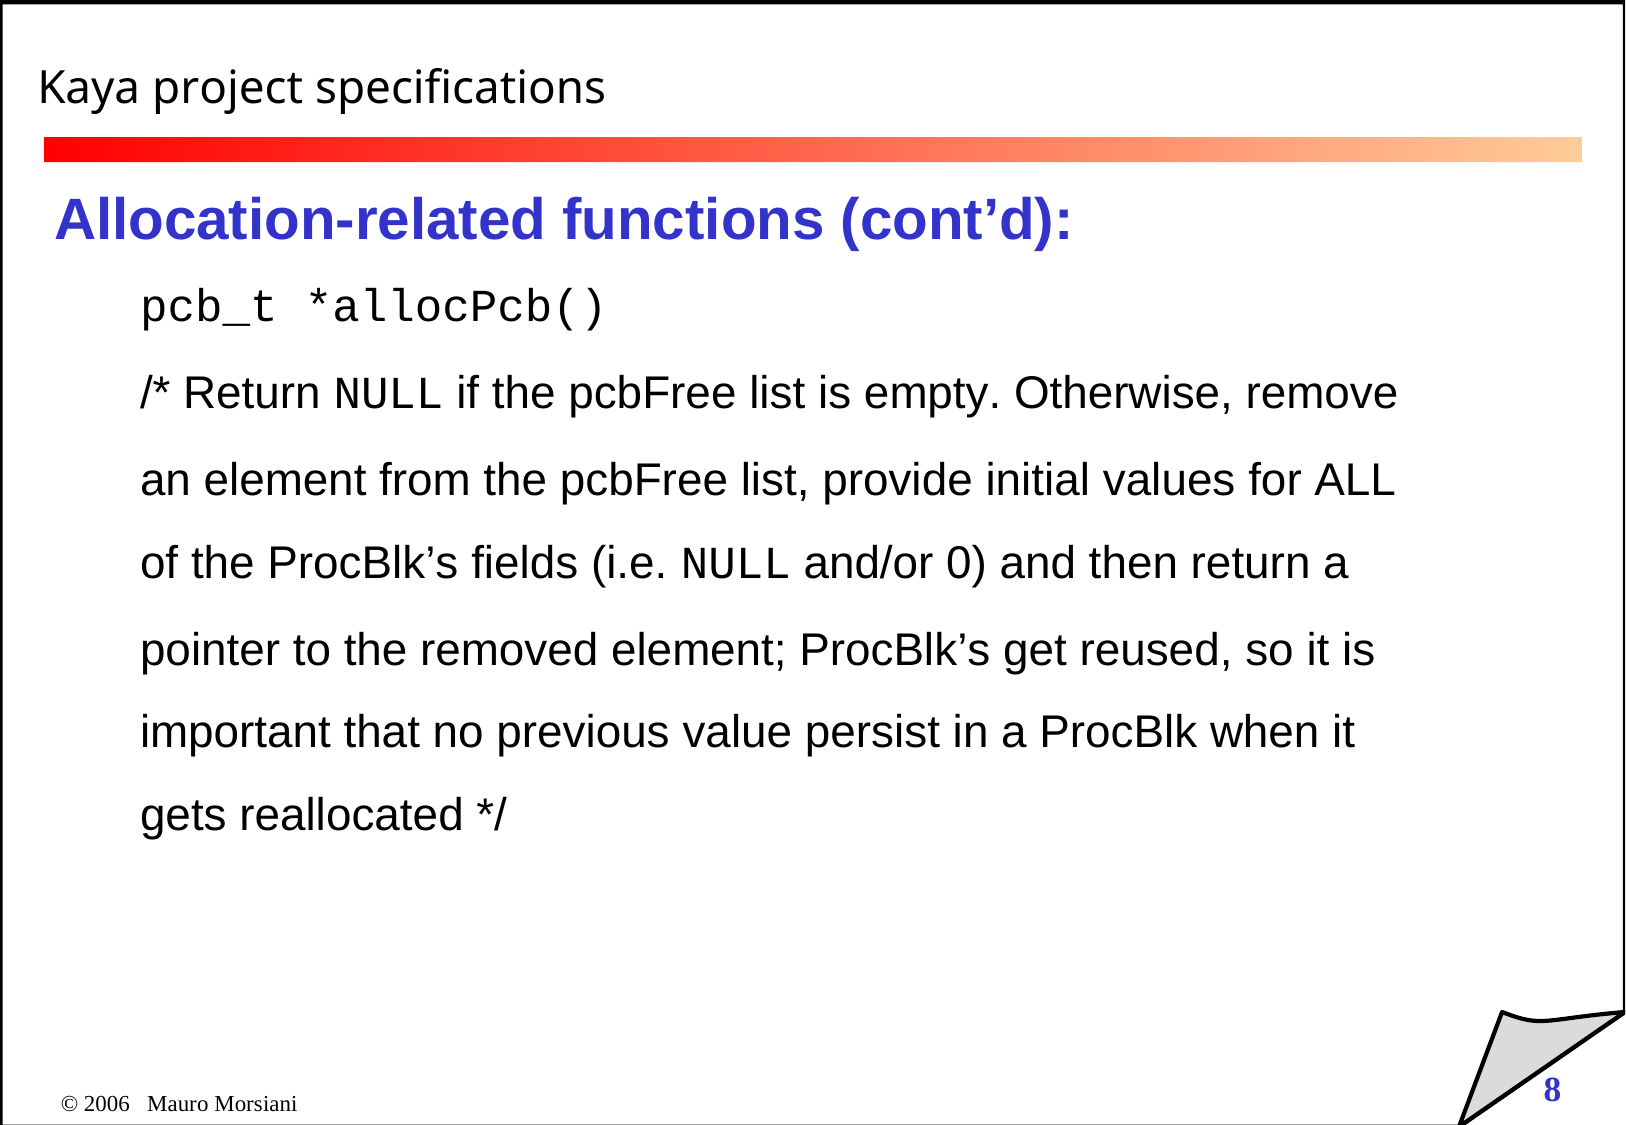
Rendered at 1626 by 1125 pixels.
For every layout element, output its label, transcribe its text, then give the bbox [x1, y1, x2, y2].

title Kaya project specifications [37, 44, 1588, 131]
list Allocation-related functions (cont’d): pcb_t *allocPcb() /* Return NULL if the pcbFree list is empty. Otherwise, remove an element from the pcbFree list, provide initial values for ALL of the ProcBlk’s fields (i.e. NULL and/or 0) and then return a pointer to the removed element; ProcBlk’s get reused, so it is important that no previous value persist in a ProcBlk when it gets reallocated */ [54, 187, 1571, 1124]
